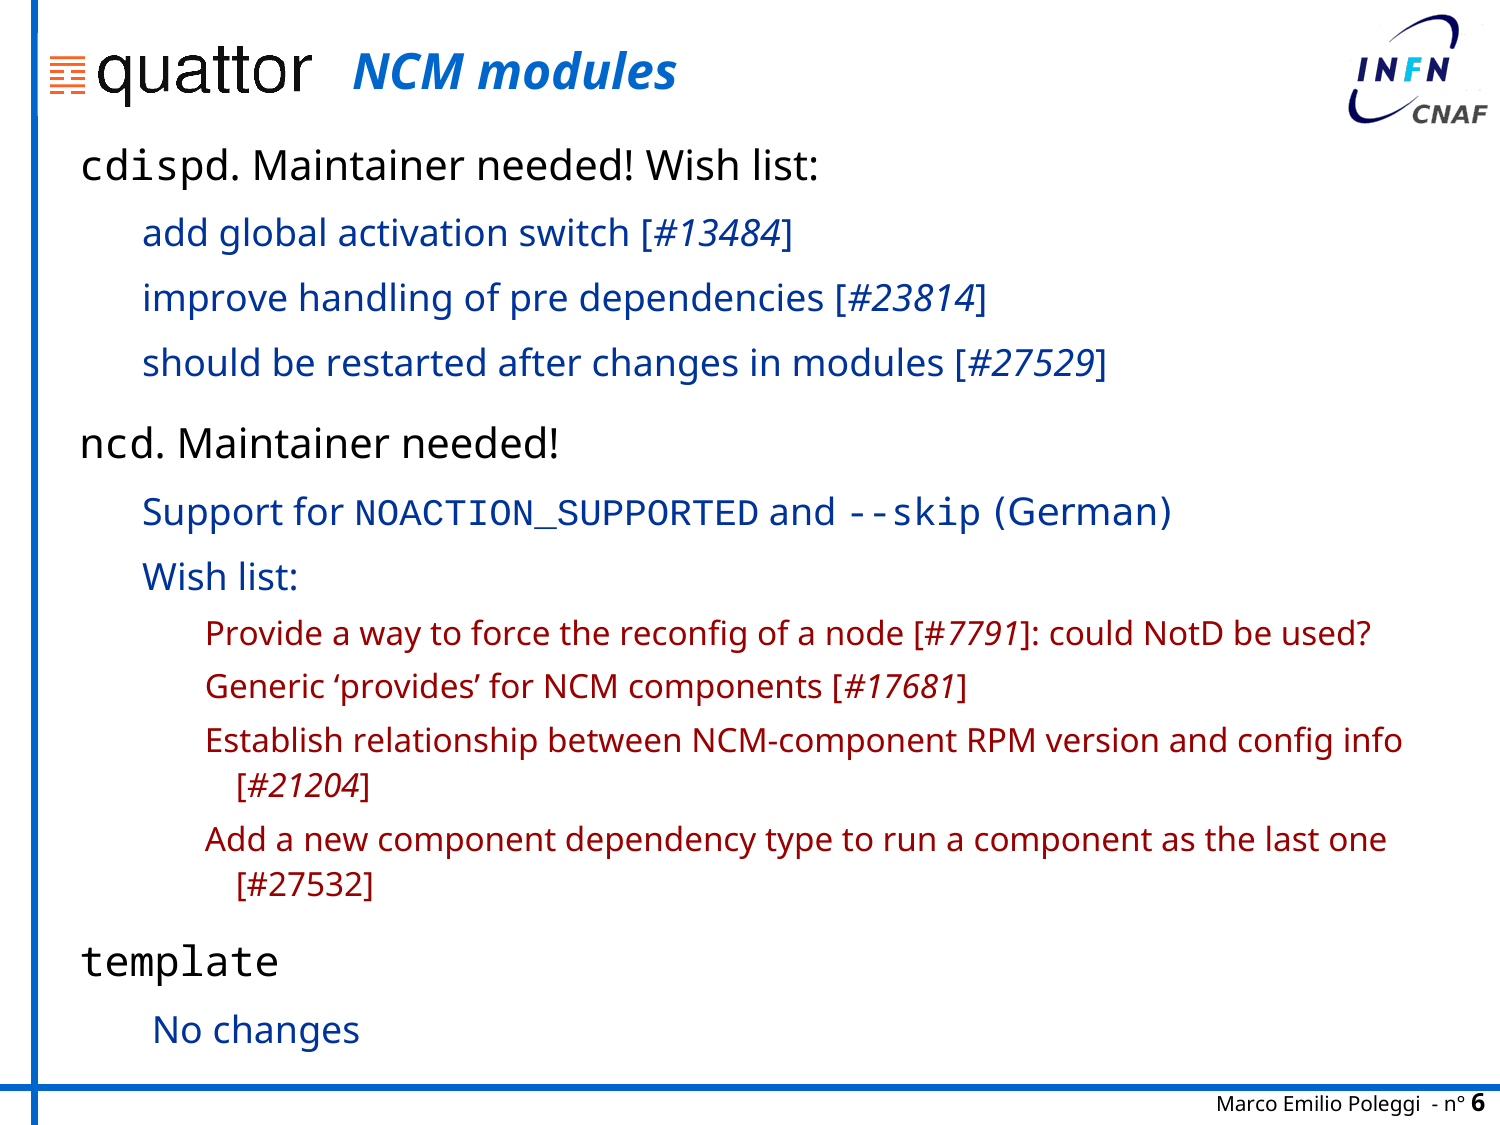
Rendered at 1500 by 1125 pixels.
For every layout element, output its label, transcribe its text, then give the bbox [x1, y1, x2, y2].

title NCM modules [337, 35, 1381, 112]
list cdispd. Maintainer needed! Wish list: add global activation switch [#13484] improve handling of pre dependencies [#23814] should be restarted after changes in modules [#27529] ncd. Maintainer needed! Support for NOACTION_SUPPORTED and --skip (German) Wish list: Provide a way to force the reconfig of a node [#7791]: could NotD be used? Generic ‘provides’ for NCM components [#17681] Establish relationship between NCM-component RPM version and config info [#21204] Add a new component dependency type to run a component as the last one [#27532] template No changes [64, 128, 1450, 1013]
picture [1347, 13, 1489, 125]
